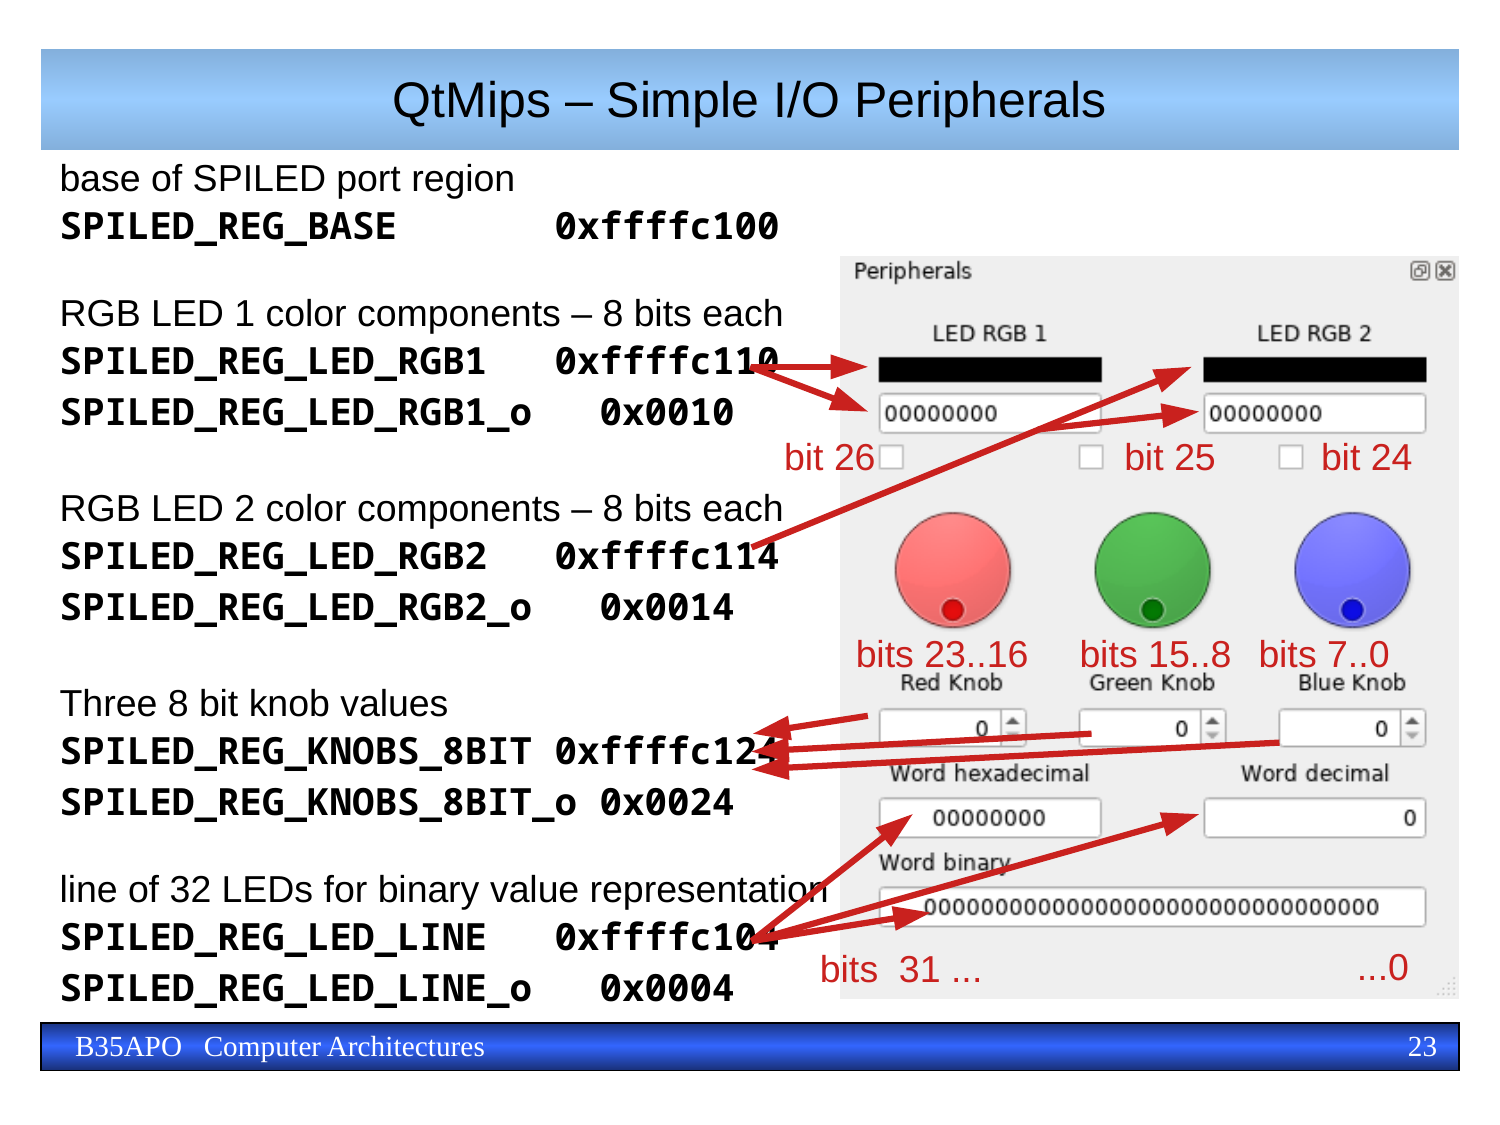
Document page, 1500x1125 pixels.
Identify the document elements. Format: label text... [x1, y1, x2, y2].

text_box bit 26 [769, 429, 913, 487]
text_box bits 31 ... [805, 941, 1047, 1040]
text_box bits 7..0 [1243, 625, 1468, 725]
text_box bits 23..16 [841, 625, 1064, 725]
text_box ...0 [1342, 939, 1441, 1039]
text_box bit 24 [1306, 429, 1450, 487]
text_box bits 15..8 [1064, 625, 1243, 725]
text_box base of SPILED port region SPILED_REG_BASE 0xffffc100 RGB LED 1 color components – 8 bits each SPILED_REG_LED_RGB1 0xffffc110 SPILED_REG_LED_RGB1_o 0x0010 RGB LED 2 color components – 8 bits each SPILED_REG_LED_RGB2 0xffffc114 SPILED_REG_LED_RGB2_o 0x0014 Three 8 bit knob values SPILED_REG_KNOBS_8BIT 0xffffc124 SPILED_REG_KNOBS_8BIT_o 0x0024 line of 32 LEDs for binary value representation SPILED_REG_LED_LINE 0xffffc104 SPILED_REG_LED_LINE_o 0x0004 [44, 150, 1468, 1028]
text_box bit 25 [1109, 429, 1253, 487]
title QtMips – Simple I/O Peripherals [41, 49, 1459, 150]
